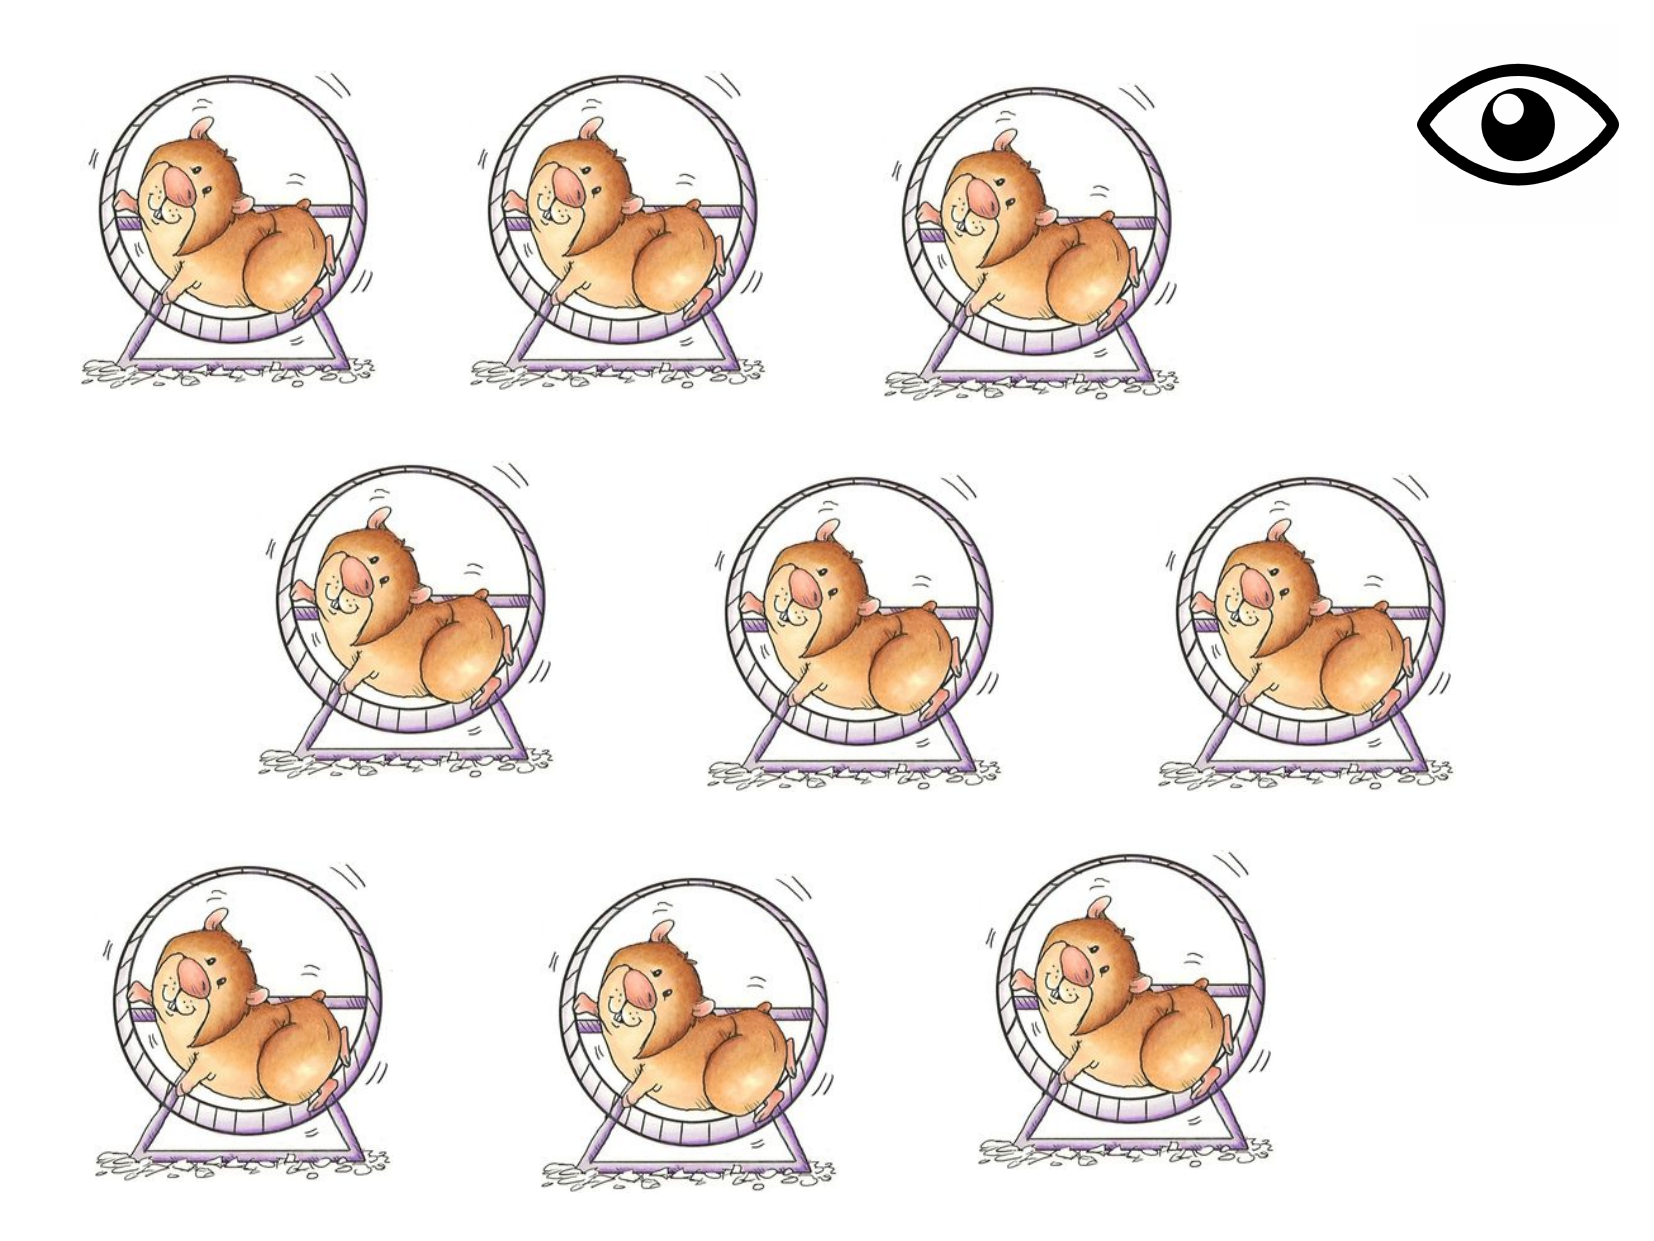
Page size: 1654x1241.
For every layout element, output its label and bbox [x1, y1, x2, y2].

picture [257, 460, 556, 780]
picture [540, 873, 839, 1193]
picture [706, 472, 1004, 792]
picture [94, 861, 393, 1182]
picture [469, 70, 768, 391]
picture [883, 82, 1182, 402]
picture [1417, 24, 1619, 225]
picture [977, 849, 1276, 1170]
picture [1157, 472, 1456, 792]
picture [80, 70, 378, 390]
